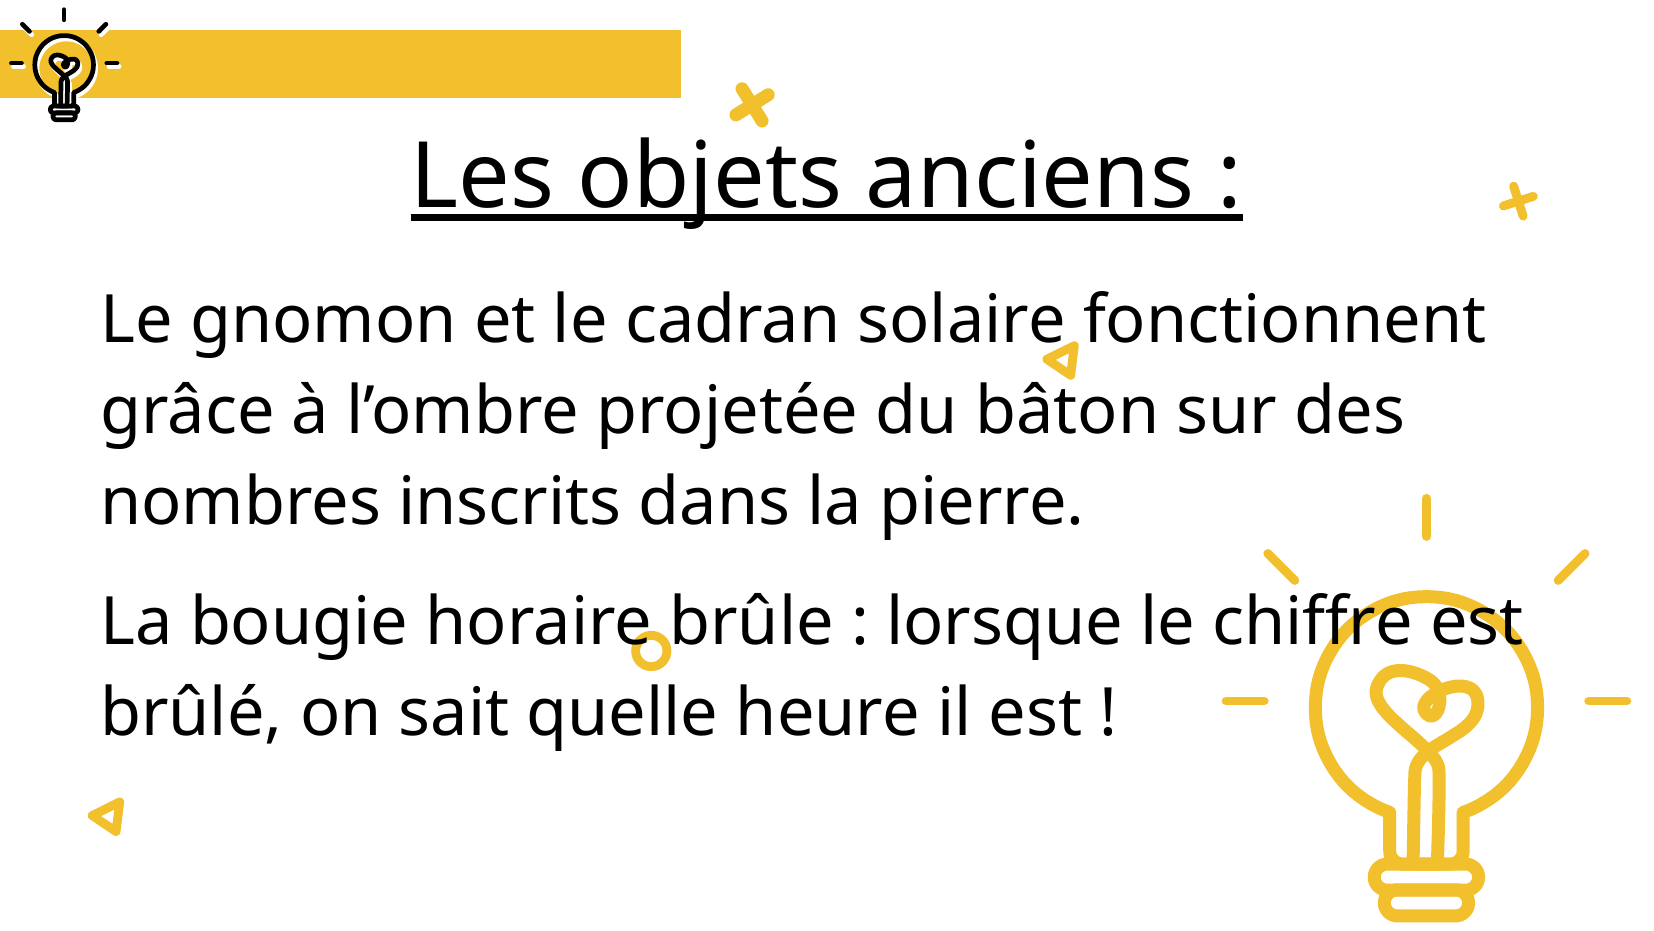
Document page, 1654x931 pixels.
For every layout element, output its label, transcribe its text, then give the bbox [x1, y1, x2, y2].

list Le gnomon et le cadran solaire fonctionnent grâce à l’ombre projetée du bâton sur des nombres inscrits dans la pierre. La bougie horaire brûle : lorsque le chiffre est brûlé, on sait quelle heure il est ! [29, 271, 1625, 857]
title Les objets anciens : [82, 94, 1571, 250]
